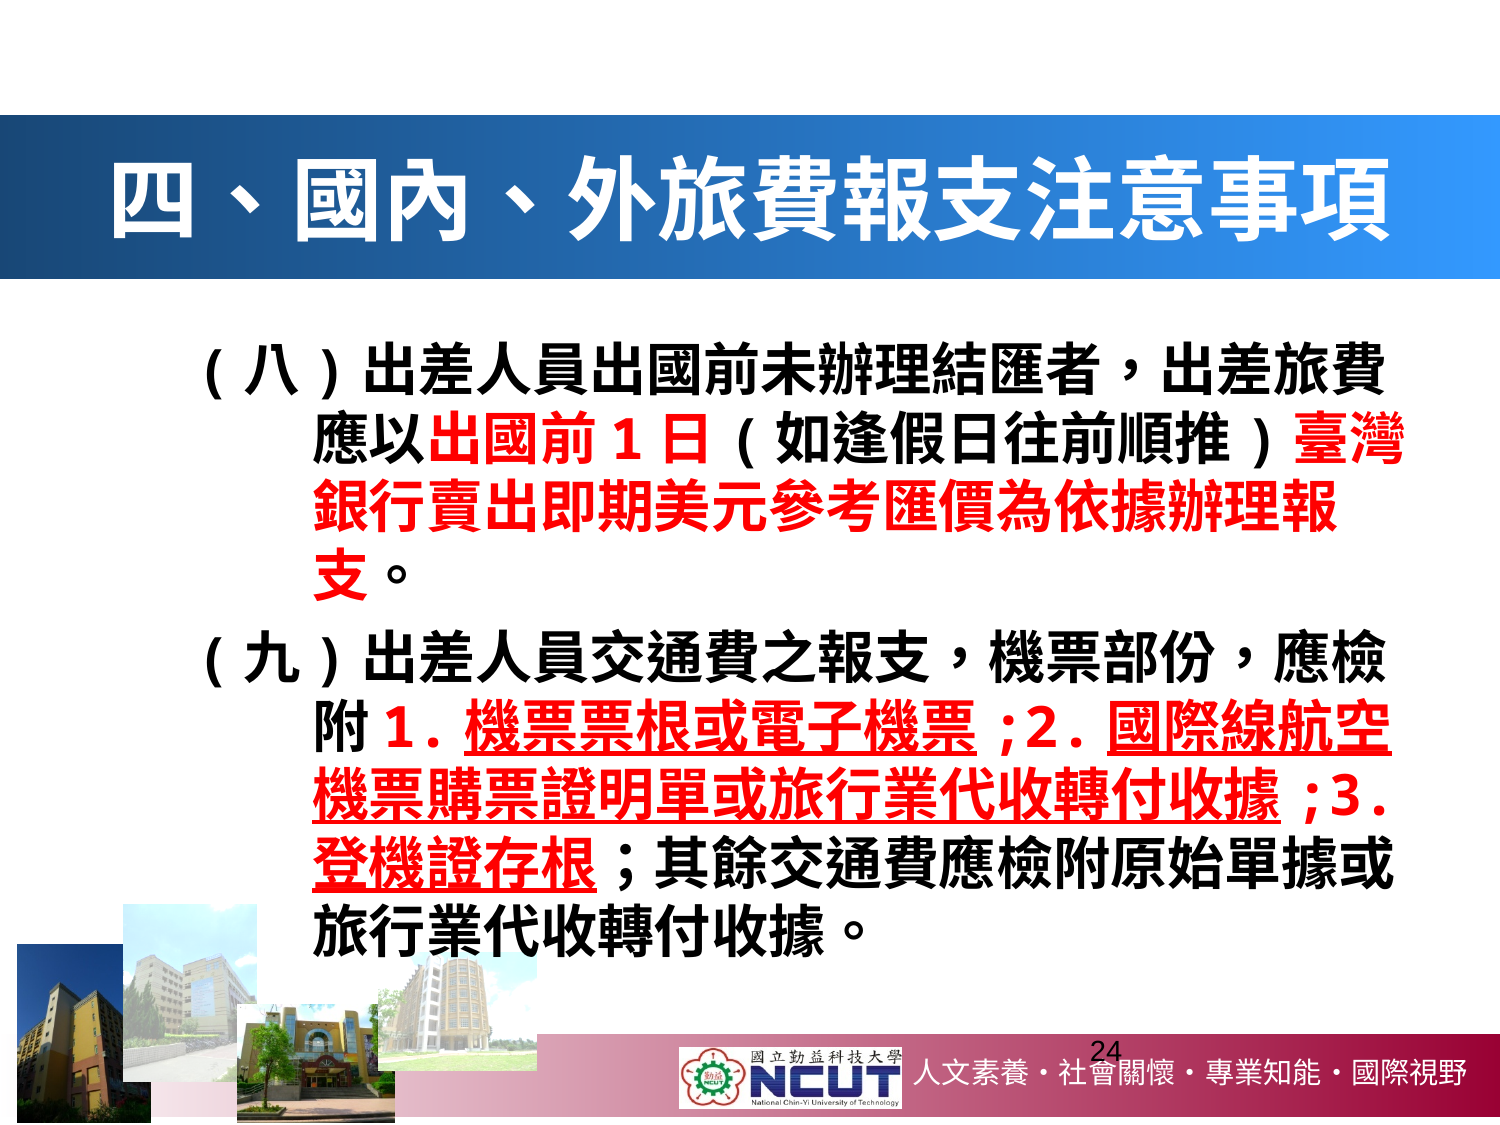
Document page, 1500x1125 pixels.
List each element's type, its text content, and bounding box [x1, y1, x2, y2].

title 四、國內、外旅費報支注意事項 [0, 115, 1500, 279]
text_box [1074, 1024, 1426, 1103]
list (八)出差人員出國前未辦理結匯者，出差旅費應以出國前1日(如逢假日往前順推)臺灣銀行賣出即期美元參考匯價為依據辦理報支。 (九)出差人員交通費之報支，機票部份，應檢附1.機票票根或電子機票;2.國際線航空機票購票證明單或旅行業代收轉付收據;3.登機證存根；其餘交通費應檢附原始單據或旅行業代收轉付收據。 [64, 326, 1436, 977]
